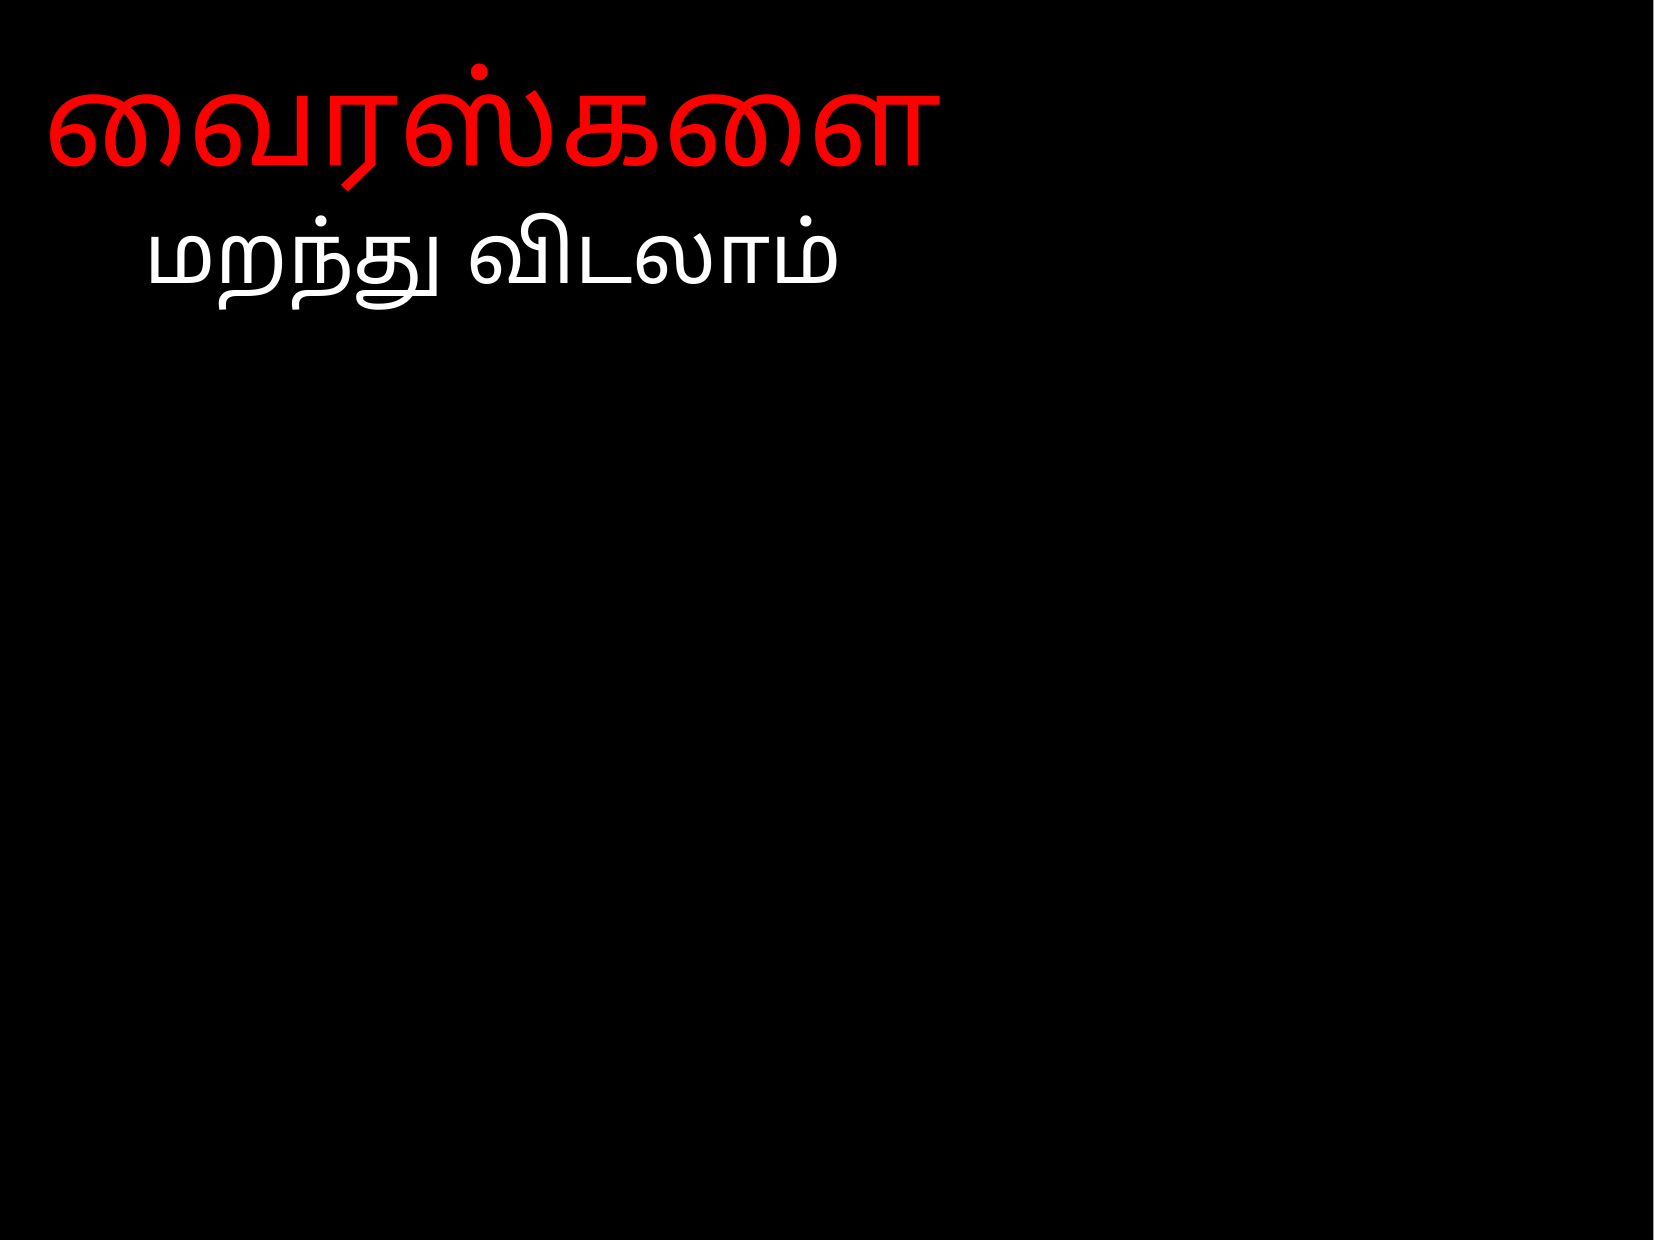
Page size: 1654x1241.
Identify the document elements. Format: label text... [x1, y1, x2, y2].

text_box வைரஸ்களை மறந்து விடலாம் [29, 49, 957, 389]
